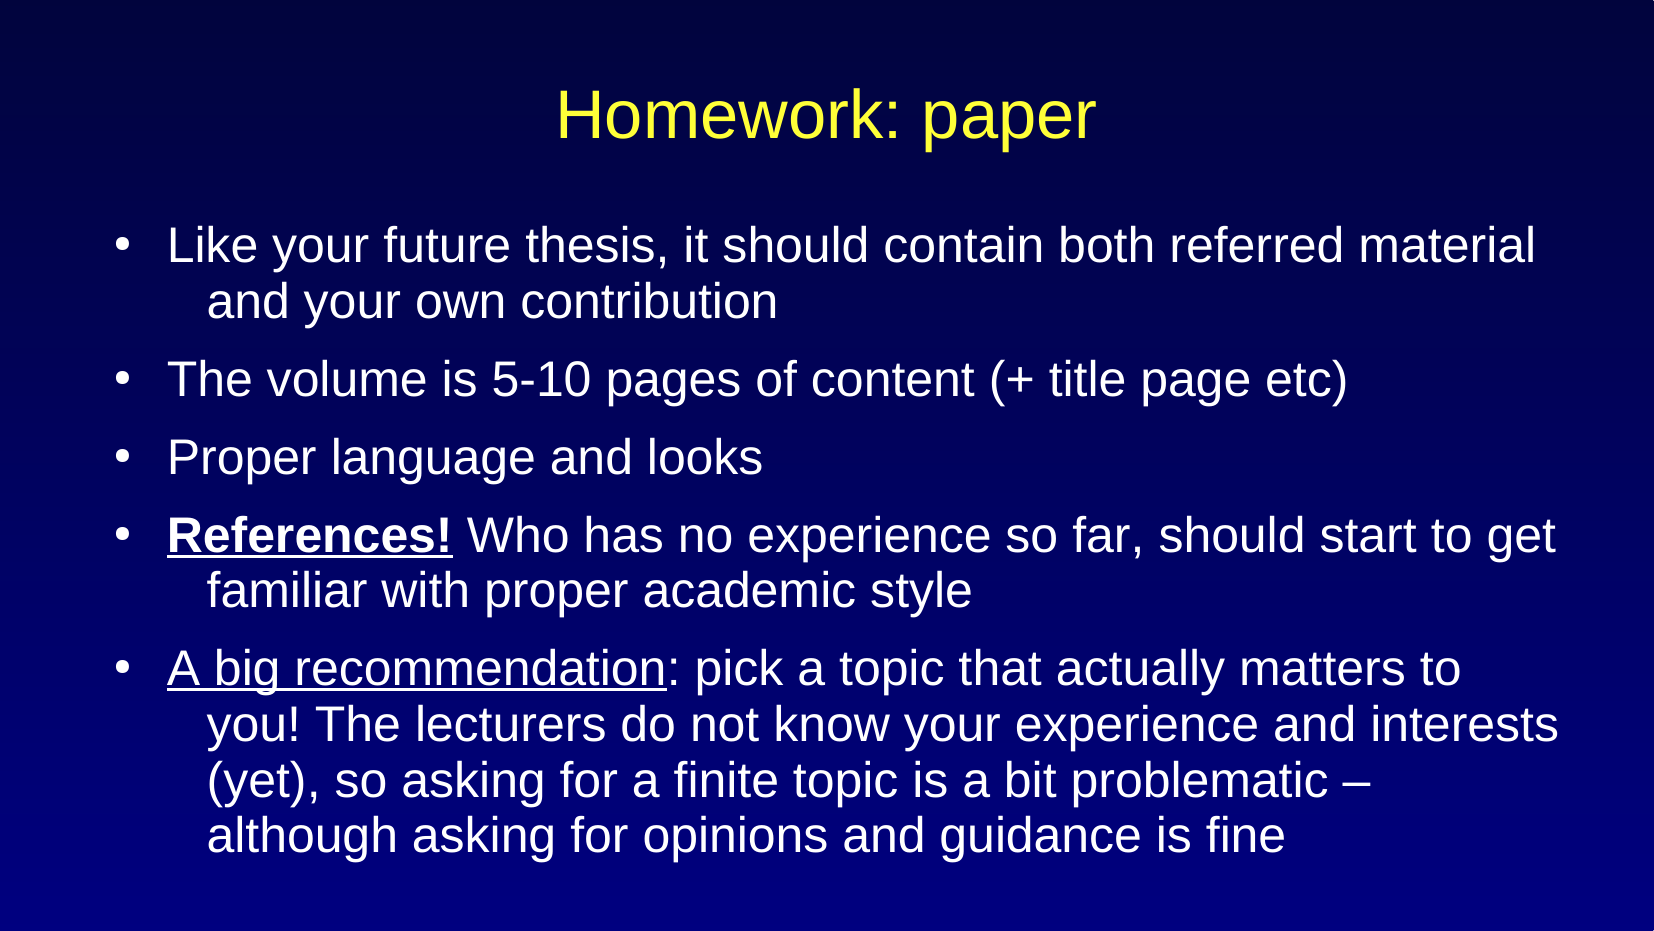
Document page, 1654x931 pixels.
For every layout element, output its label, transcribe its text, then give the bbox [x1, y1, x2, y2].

list Like your future thesis, it should contain both referred material and your own contribution The volume is 5-10 pages of content (+ title page etc) Proper language and looks References! Who has no experience so far, should start to get familiar with proper academic style A big recommendation: pick a topic that actually matters to you! The lecturers do not know your experience and interests (yet), so asking for a finite topic is a bit problematic – although asking for opinions and guidance is fine [82, 217, 1571, 864]
title Homework: paper [82, 37, 1571, 193]
